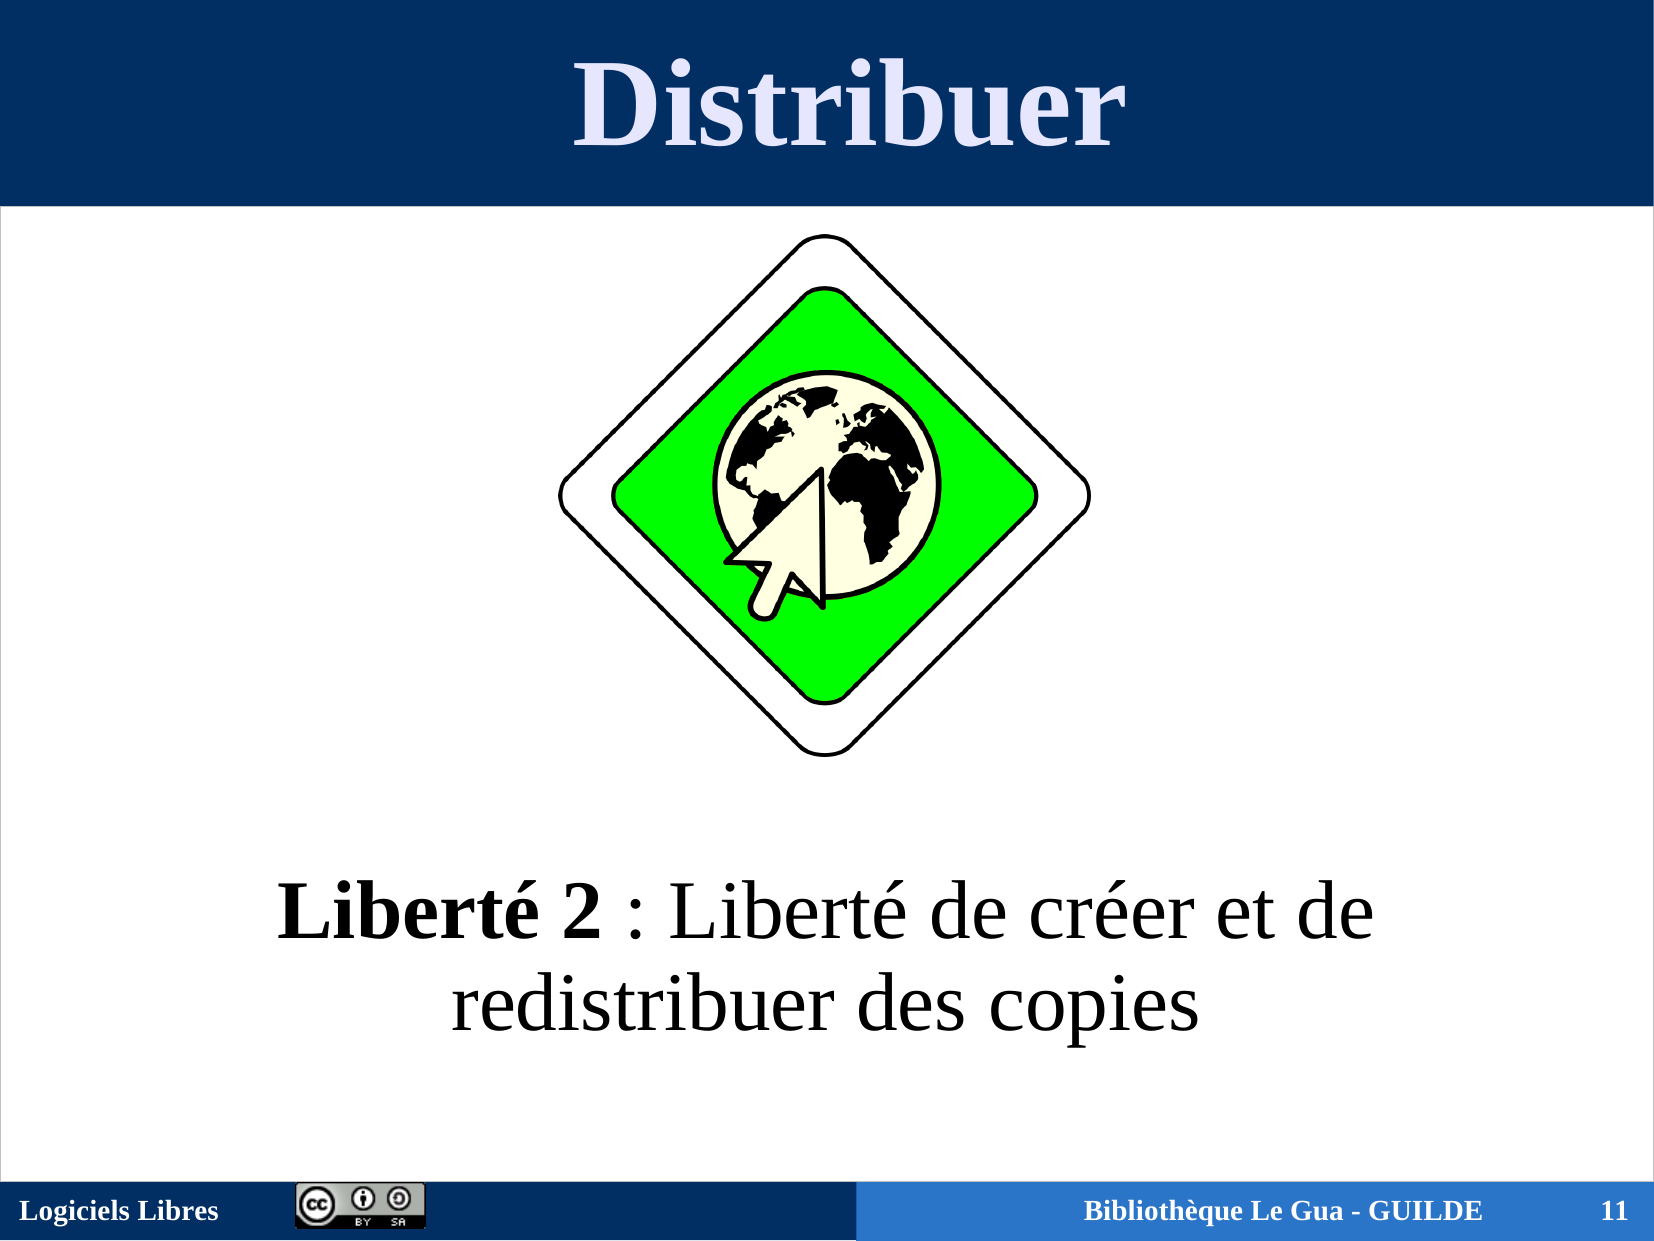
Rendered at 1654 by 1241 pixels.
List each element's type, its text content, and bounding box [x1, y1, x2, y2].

picture [295, 1182, 426, 1229]
text_box Liberté 2 : Liberté de créer et de redistribuer des copies [200, 864, 1453, 1049]
picture [558, 234, 1091, 757]
title Distribuer [76, 0, 1565, 208]
